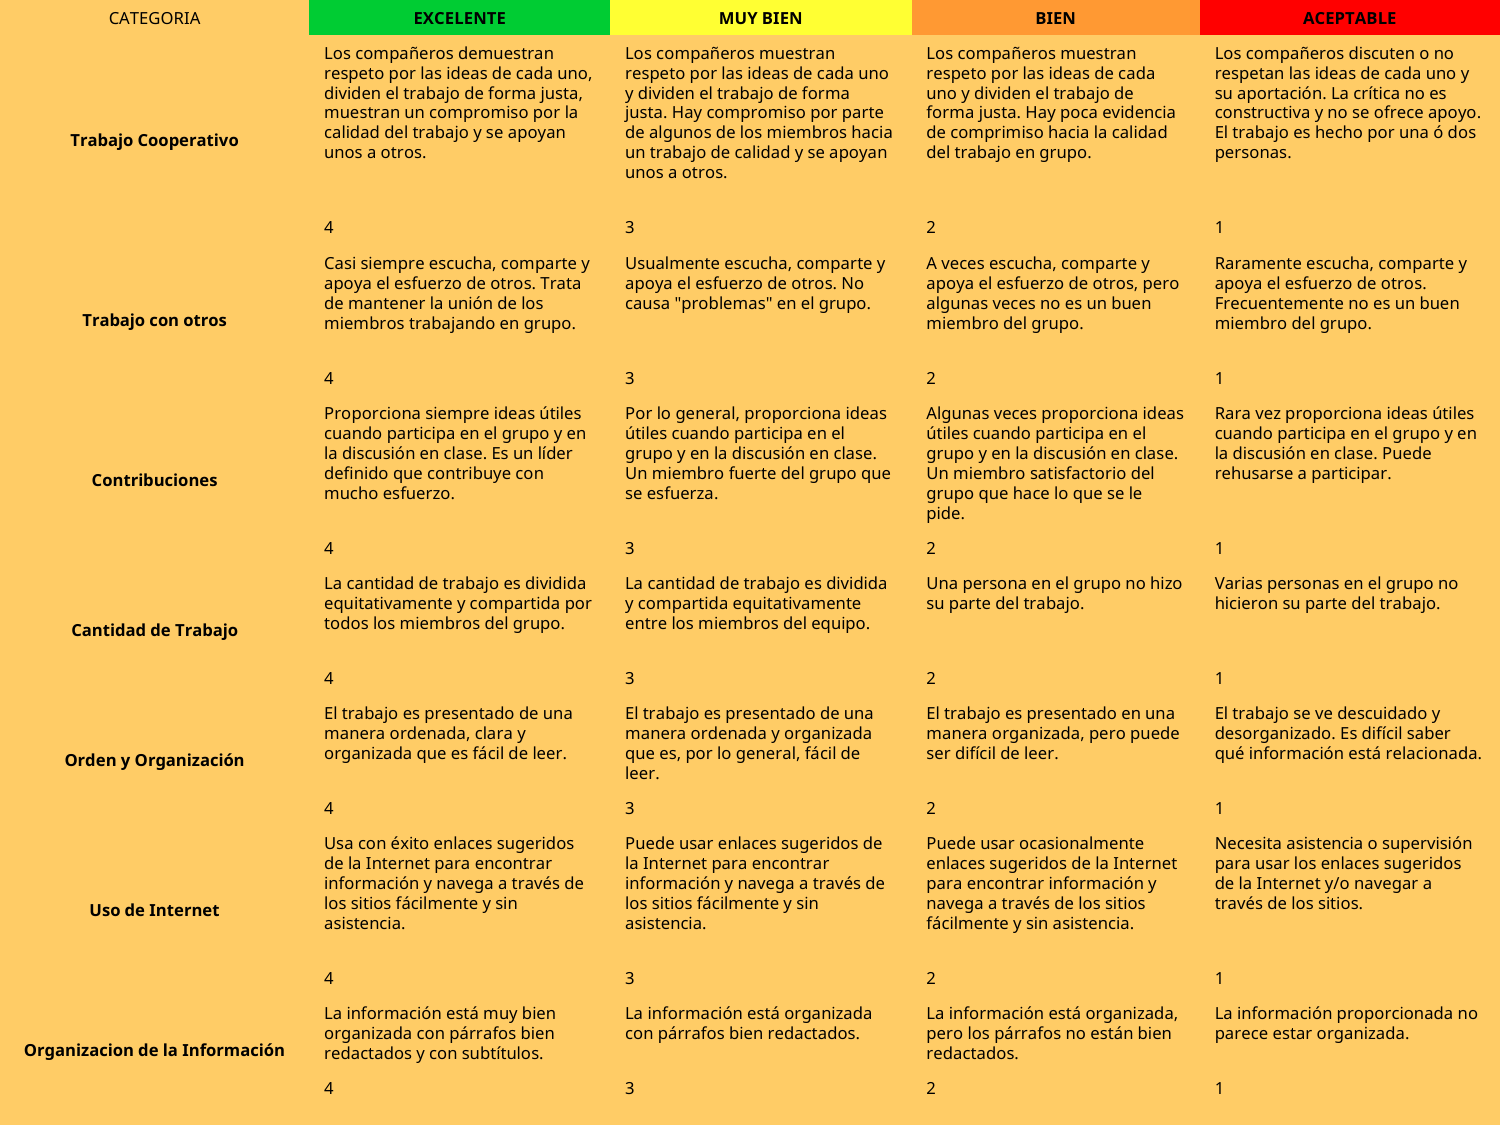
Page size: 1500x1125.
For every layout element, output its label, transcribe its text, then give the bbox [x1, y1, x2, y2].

table_cell Orden y Organización [0, 695, 309, 825]
table_cell Trabajo Cooperativo [0, 35, 309, 245]
table_cell Casi siempre escucha, comparte y apoya el esfuerzo de otros. Trata de mantener la unión de los miembros trabajando en grupo. [309, 245, 610, 360]
table_cell 2 [912, 1070, 1200, 1105]
table_cell 3 [610, 530, 912, 565]
table_cell 1 [1200, 1070, 1500, 1105]
table_cell Por lo general, proporciona ideas útiles cuando participa en el grupo y en la discusión en clase. Un miembro fuerte del grupo que se esfuerza. [610, 395, 912, 530]
table_cell El trabajo es presentado de una manera ordenada y organizada que es, por lo general, fácil de leer. [610, 695, 912, 790]
table_cell 2 [912, 960, 1200, 995]
table_header BIEN [912, 0, 1200, 35]
table_cell A veces escucha, comparte y apoya el esfuerzo de otros, pero algunas veces no es un buen miembro del grupo. [912, 245, 1200, 360]
table_cell 3 [610, 1070, 912, 1105]
table_cell 2 [912, 530, 1200, 565]
table_cell 4 [309, 360, 610, 395]
table_cell 2 [912, 660, 1200, 695]
table_cell Usualmente escucha, comparte y apoya el esfuerzo de otros. No causa "problemas" en el grupo. [610, 245, 912, 360]
table_cell Puede usar enlaces sugeridos de la Internet para encontrar información y navega a través de los sitios fácilmente y sin asistencia. [610, 825, 912, 960]
table_cell La cantidad de trabajo es dividida y compartida equitativamente entre los miembros del equipo. [610, 565, 912, 660]
table_cell 4 [309, 1070, 610, 1105]
table_cell 1 [1200, 210, 1500, 245]
table_cell Organizacion de la Información [0, 995, 309, 1105]
table_cell 4 [309, 660, 610, 695]
table_cell La información está organizada, pero los párrafos no están bien redactados. [912, 995, 1200, 1070]
table_cell La cantidad de trabajo es dividida equitativamente y compartida por todos los miembros del grupo. [309, 565, 610, 660]
table_cell 2 [912, 210, 1200, 245]
table_cell 3 [610, 960, 912, 995]
table_cell 4 [309, 790, 610, 825]
table_cell Trabajo con otros [0, 245, 309, 395]
table_cell 4 [309, 530, 610, 565]
table_cell 3 [610, 360, 912, 395]
table_cell 1 [1200, 960, 1500, 995]
table_cell Los compañeros demuestran respeto por las ideas de cada uno, dividen el trabajo de forma justa, muestran un compromiso por la calidad del trabajo y se apoyan unos a otros. [309, 35, 610, 210]
table_cell 1 [1200, 360, 1500, 395]
table_cell Los compañeros muestran respeto por las ideas de cada uno y dividen el trabajo de forma justa. Hay compromiso por parte de algunos de los miembros hacia un trabajo de calidad y se apoyan unos a otros. [610, 35, 912, 210]
table_cell 3 [610, 660, 912, 695]
table_cell La información está muy bien organizada con párrafos bien redactados y con subtítulos. [309, 995, 610, 1070]
table_cell El trabajo es presentado en una manera organizada, pero puede ser difícil de leer. [912, 695, 1200, 790]
table_cell Usa con éxito enlaces sugeridos de la Internet para encontrar información y navega a través de los sitios fácilmente y sin asistencia. [309, 825, 610, 960]
table_cell Puede usar ocasionalmente enlaces sugeridos de la Internet para encontrar información y navega a través de los sitios fácilmente y sin asistencia. [912, 825, 1200, 960]
table_cell Cantidad de Trabajo [0, 565, 309, 695]
table_cell La información está organizada con párrafos bien redactados. [610, 995, 912, 1070]
table_cell Raramente escucha, comparte y apoya el esfuerzo de otros. Frecuentemente no es un buen miembro del grupo. [1200, 245, 1500, 360]
table_cell Los compañeros muestran respeto por las ideas de cada uno y dividen el trabajo de forma justa. Hay poca evidencia de comprimiso hacia la calidad del trabajo en grupo. [912, 35, 1200, 210]
table_header EXCELENTE [309, 0, 610, 35]
table_cell Una persona en el grupo no hizo su parte del trabajo. [912, 565, 1200, 660]
table_cell Proporciona siempre ideas útiles cuando participa en el grupo y en la discusión en clase. Es un líder definido que contribuye con mucho esfuerzo. [309, 395, 610, 530]
table_cell 4 [309, 960, 610, 995]
table_cell Algunas veces proporciona ideas útiles cuando participa en el grupo y en la discusión en clase. Un miembro satisfactorio del grupo que hace lo que se le pide. [912, 395, 1200, 530]
table_cell 2 [912, 790, 1200, 825]
table_cell Necesita asistencia o supervisión para usar los enlaces sugeridos de la Internet y/o navegar a través de los sitios. [1200, 825, 1500, 960]
table_header CATEGORIA [0, 0, 309, 35]
table_header MUY BIEN [610, 0, 912, 35]
table_cell El trabajo es presentado de una manera ordenada, clara y organizada que es fácil de leer. [309, 695, 610, 790]
table_cell Varias personas en el grupo no hicieron su parte del trabajo. [1200, 565, 1500, 660]
table_cell Rara vez proporciona ideas útiles cuando participa en el grupo y en la discusión en clase. Puede rehusarse a participar. [1200, 395, 1500, 530]
table_cell 1 [1200, 530, 1500, 565]
table_cell 3 [610, 790, 912, 825]
table_cell La información proporcionada no parece estar organizada. [1200, 995, 1500, 1070]
table_cell 4 [309, 210, 610, 245]
table_cell Uso de Internet [0, 825, 309, 995]
table_cell Contribuciones [0, 395, 309, 565]
table_cell 2 [912, 360, 1200, 395]
table_cell 1 [1200, 790, 1500, 825]
table_cell 1 [1200, 660, 1500, 695]
table_cell El trabajo se ve descuidado y desorganizado. Es difícil saber qué información está relacionada. [1200, 695, 1500, 790]
table_cell Los compañeros discuten o no respetan las ideas de cada uno y su aportación. La crítica no es constructiva y no se ofrece apoyo. El trabajo es hecho por una ó dos personas. [1200, 35, 1500, 210]
table_cell 3 [610, 210, 912, 245]
table_header ACEPTABLE [1200, 0, 1500, 35]
